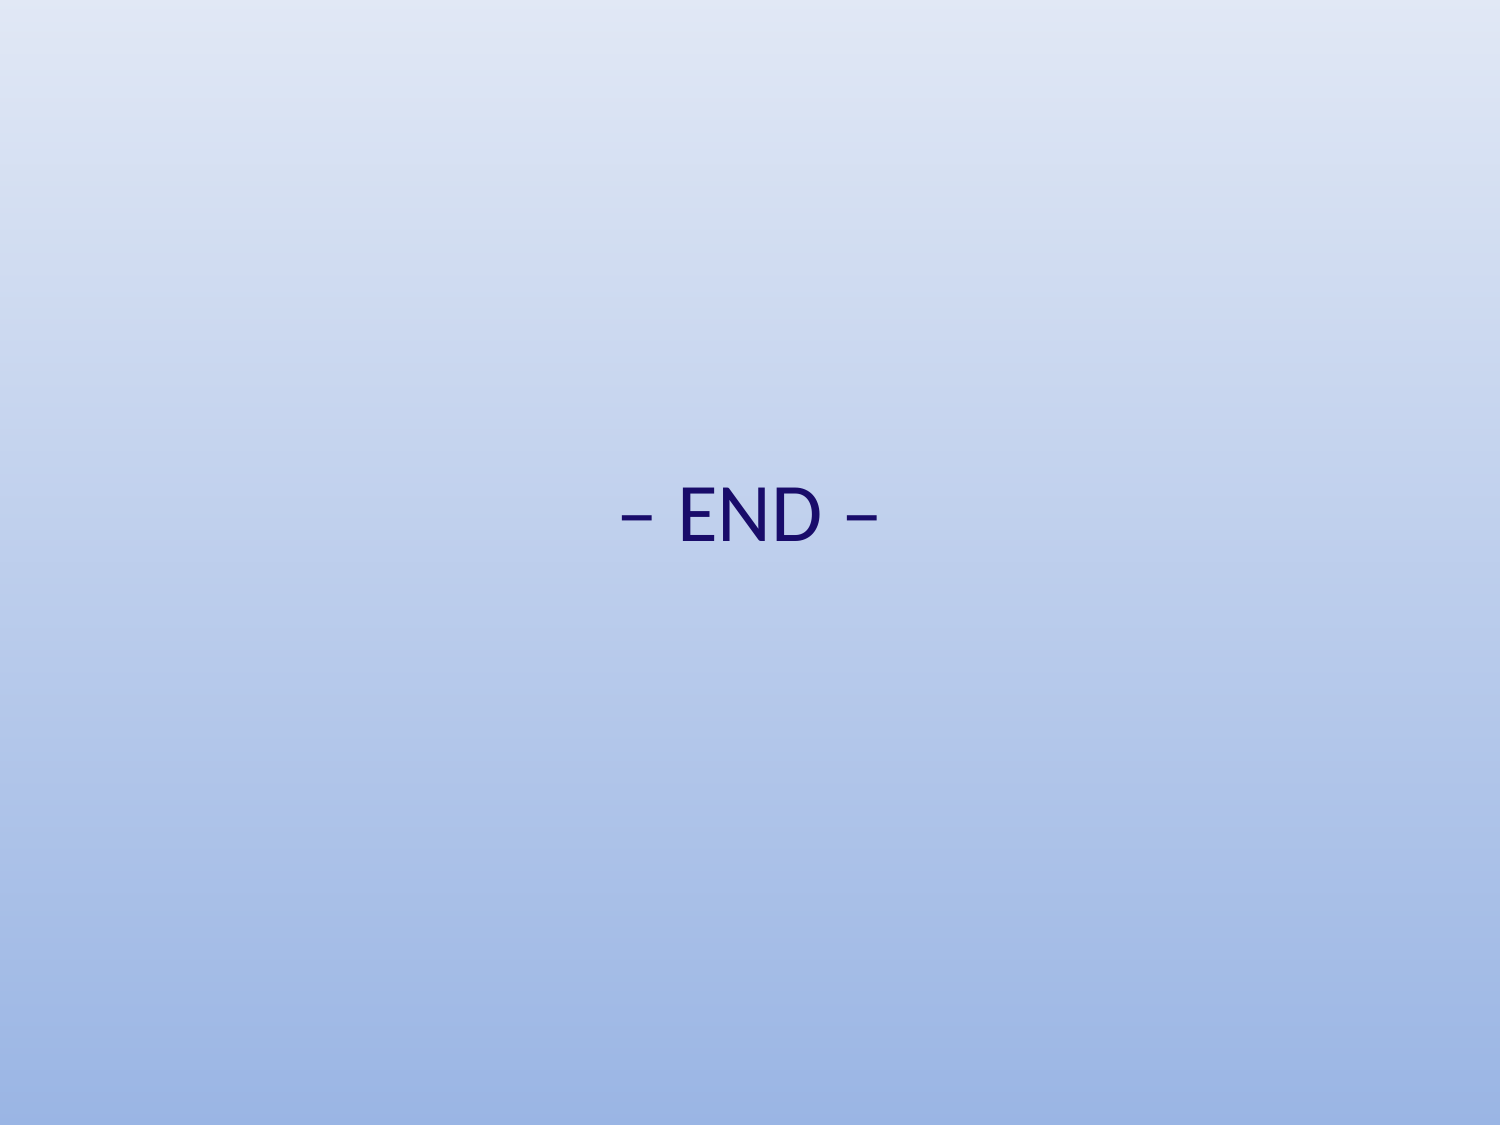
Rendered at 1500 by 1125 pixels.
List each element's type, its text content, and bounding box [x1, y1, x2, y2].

title – END – [0, 50, 1500, 566]
